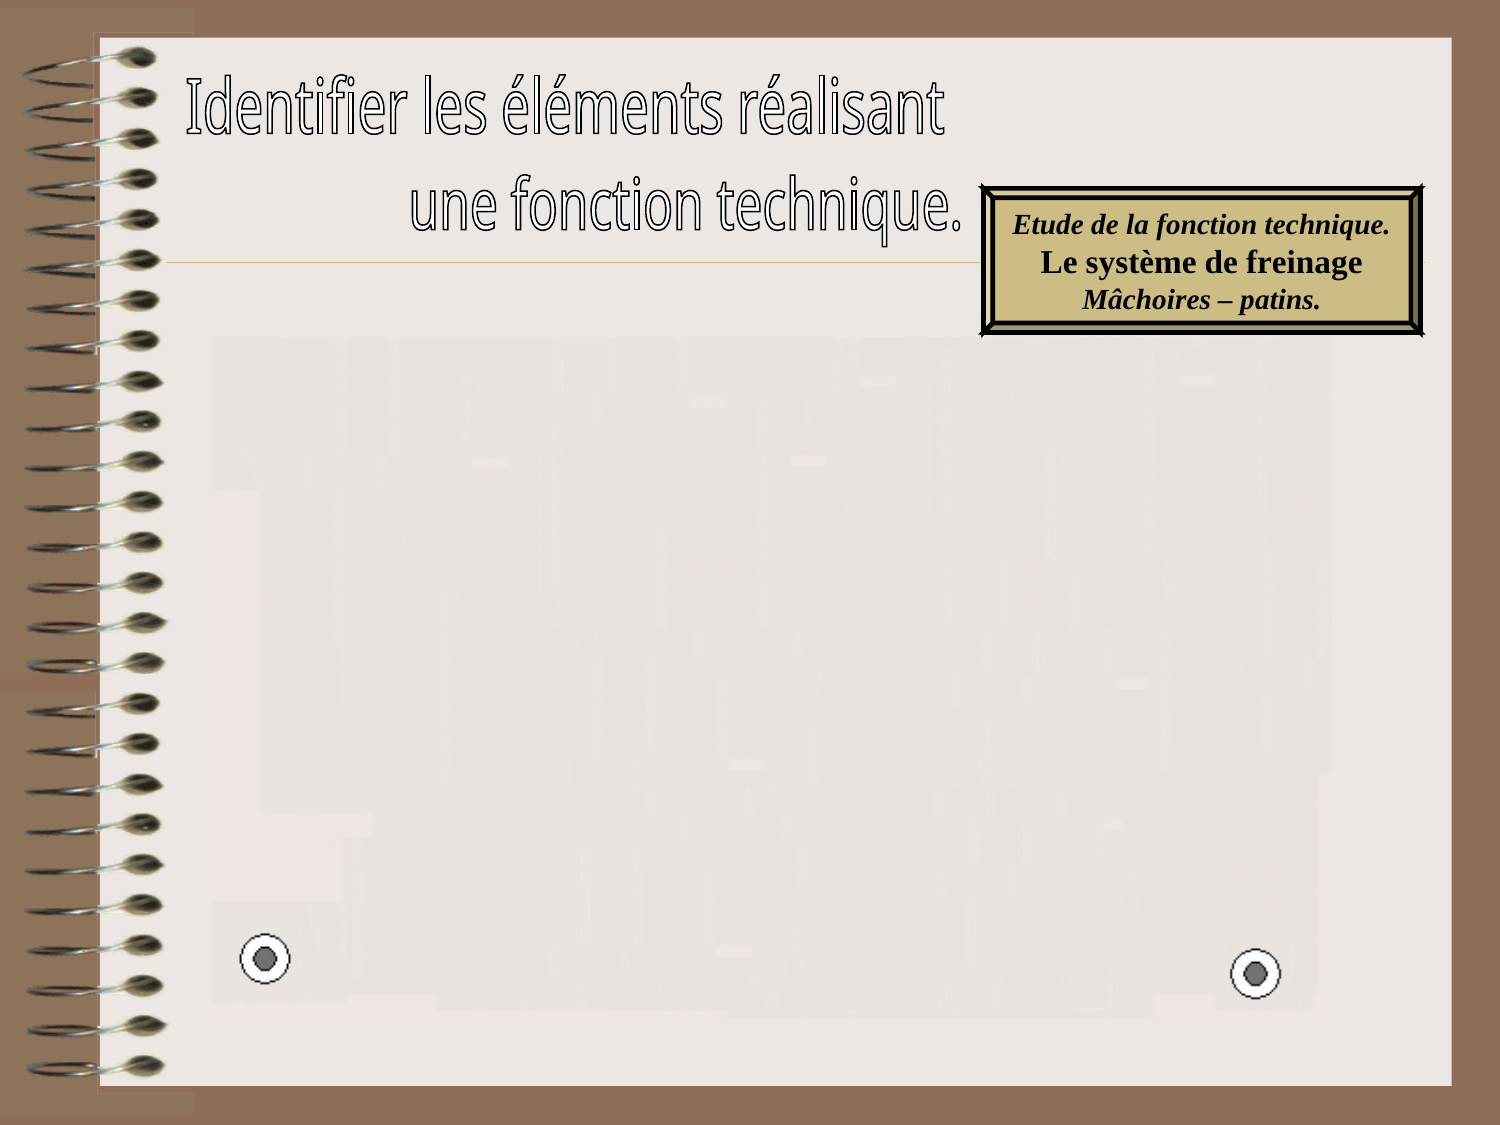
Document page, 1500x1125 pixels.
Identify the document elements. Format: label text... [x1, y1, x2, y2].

picture [212, 337, 1332, 1024]
text_box une fonction technique. [677, 190, 700, 230]
text_box une fonction technique. [472, 190, 496, 231]
text_box Identifier les éléments réalisant [205, 75, 231, 135]
text_box Identifier les éléments réalisant [187, 78, 201, 134]
text_box une fonction technique. [924, 190, 948, 231]
text_box une fonction technique. [765, 190, 785, 231]
text_box une fonction technique. [562, 190, 585, 230]
text_box Identifier les éléments réalisant [788, 91, 811, 135]
text_box Identifier les éléments réalisant [741, 91, 758, 134]
text_box Identifier les éléments réalisant [267, 91, 291, 134]
text_box une fonction technique. [511, 174, 530, 230]
text_box Identifier les éléments réalisant [503, 91, 528, 135]
text_box Identifier les éléments réalisant [576, 91, 616, 134]
text_box une fonction technique. [894, 191, 918, 231]
text_box une fonction technique. [645, 190, 671, 231]
text_box Identifier les éléments réalisant [653, 91, 677, 134]
text_box une fonction technique. [737, 190, 760, 231]
text_box une fonction technique. [790, 175, 813, 230]
text_box une fonction technique. [717, 182, 734, 231]
text_box Identifier les éléments réalisant [390, 91, 407, 134]
text_box Identifier les éléments réalisant [327, 74, 347, 134]
text_box Identifier les éléments réalisant [360, 91, 384, 135]
text_box Identifier les éléments réalisant [237, 91, 261, 135]
text_box Identifier les éléments réalisant [843, 91, 864, 135]
text_box Identifier les éléments réalisant [760, 91, 784, 135]
text_box une fonction technique. [821, 190, 844, 230]
text_box Etude de la fonction technique. Le système de freinage Mâchoires – patins. [993, 198, 1410, 322]
picture [0, 692, 194, 1115]
text_box Identifier les éléments réalisant [546, 91, 570, 135]
text_box Identifier les éléments réalisant [295, 83, 313, 135]
picture [0, 8, 194, 674]
text_box Identifier les éléments réalisant [622, 91, 647, 135]
text_box une fonction technique. [412, 191, 435, 231]
text_box une fonction technique. [443, 190, 466, 230]
text_box une fonction technique. [530, 190, 556, 231]
text_box une fonction technique. [863, 190, 887, 247]
text_box Identifier les éléments réalisant [868, 91, 891, 135]
text_box Identifier les éléments réalisant [437, 91, 461, 135]
text_box Identifier les éléments réalisant [701, 91, 722, 135]
text_box Identifier les éléments réalisant [927, 83, 944, 135]
text_box une fonction technique. [591, 190, 611, 231]
text_box Identifier les éléments réalisant [465, 91, 486, 135]
text_box Identifier les éléments réalisant [898, 91, 923, 134]
text_box une fonction technique. [613, 182, 630, 231]
text_box Identifier les éléments réalisant [681, 83, 699, 135]
